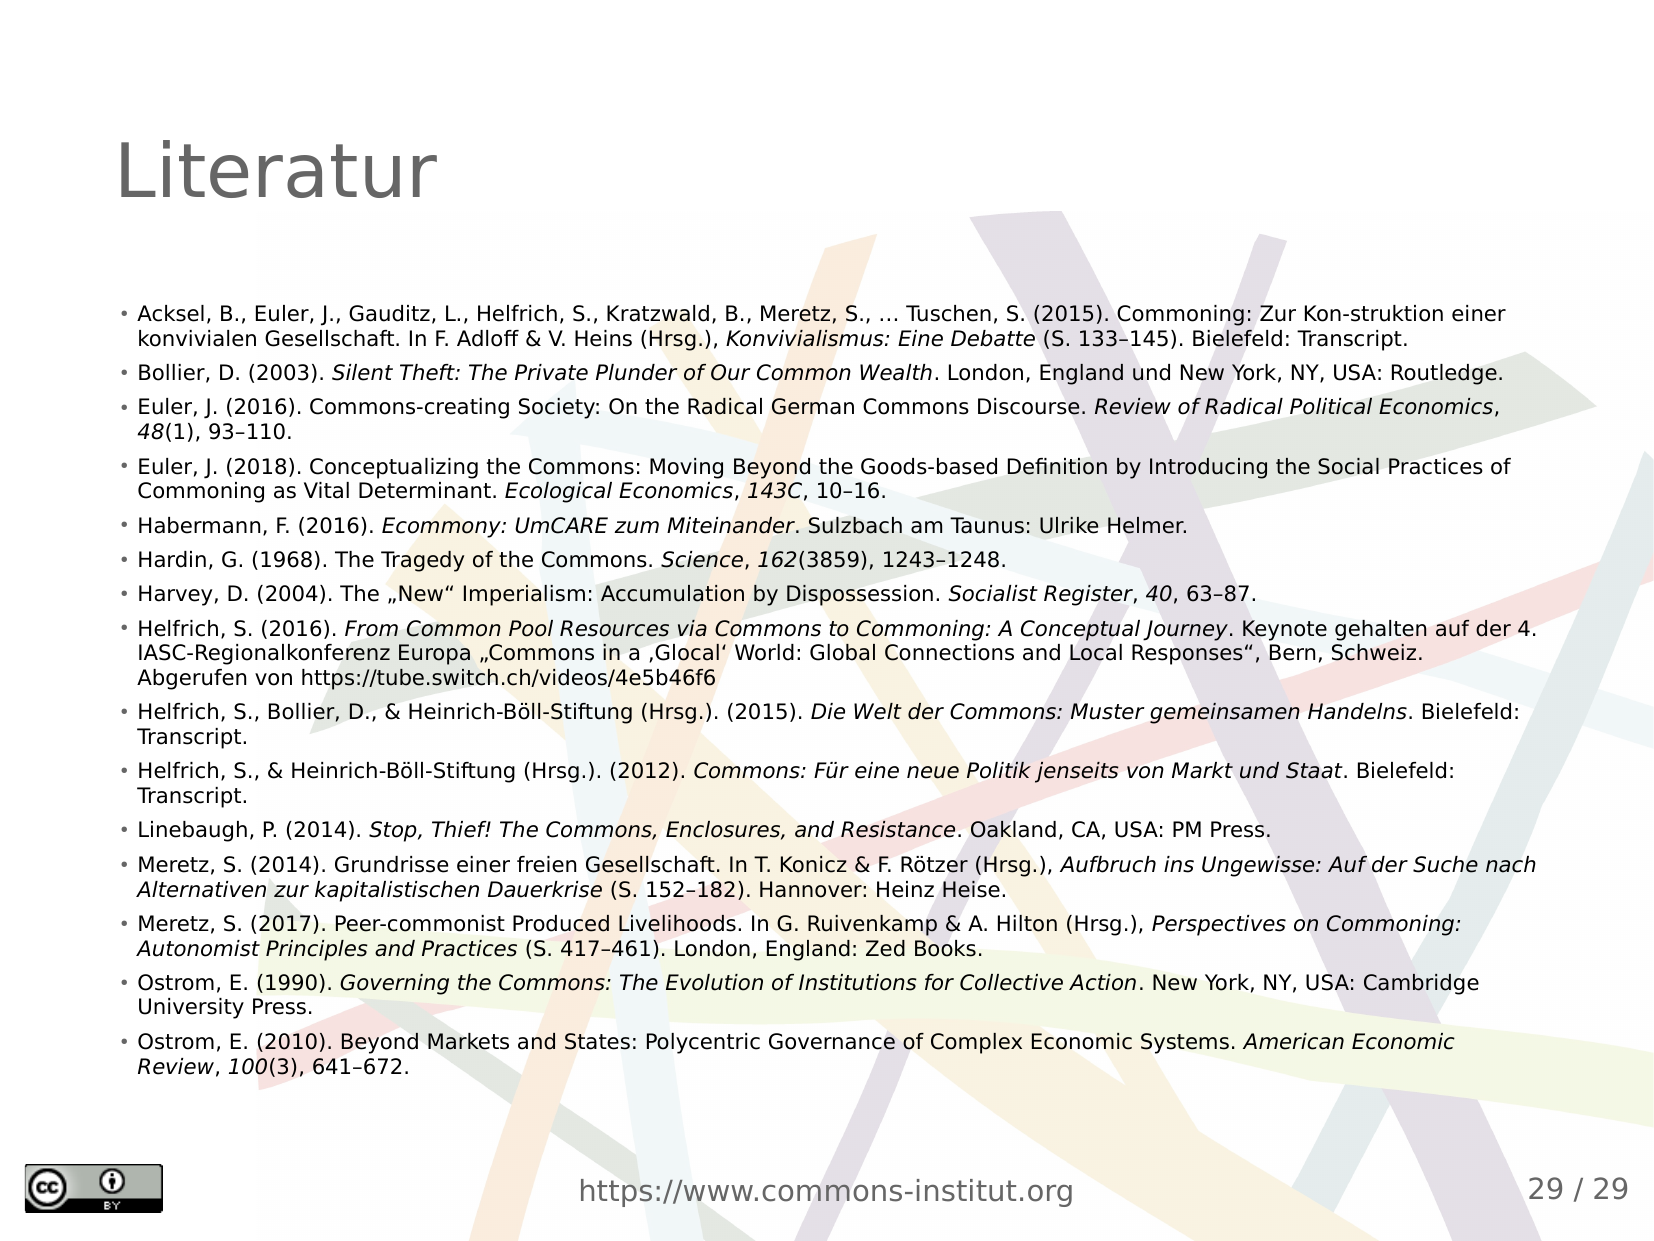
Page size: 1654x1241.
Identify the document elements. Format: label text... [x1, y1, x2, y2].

text_box https://www.commons-institut.org [0, 1167, 1654, 1217]
list Acksel, B., Euler, J., Gauditz, L., Helfrich, S., Kratzwald, B., Meretz, S., … Tuschen, S. (2015). Commoning: Zur Kon-struktion einer konvivialen Gesellschaft. In F. Adloff & V. Heins (Hrsg.), Konvivialismus: Eine Debatte (S. 133–145). Bielefeld: Transcript. Bollier, D. (2003). Silent Theft: The Private Plunder of Our Common Wealth. London, England und New York, NY, USA: Routledge. Euler, J. (2016). Commons-creating Society: On the Radical German Commons Discourse. Review of Radical Political Economics, 48(1), 93–110. Euler, J. (2018). Conceptualizing the Commons: Moving Beyond the Goods-based Definition by Introducing the Social Practices of Commoning as Vital Determinant. Ecological Economics, 143C, 10–16. Habermann, F. (2016). Ecommony: UmCARE zum Miteinander. Sulzbach am Taunus: Ulrike Helmer. Hardin, G. (1968). The Tragedy of the Commons. Science, 162(3859), 1243–1248. Harvey, D. (2004). The „New“ Imperialism: Accumulation by Dispossession. Socialist Register, 40, 63–87. Helfrich, S. (2016). From Common Pool Resources via Commons to Commoning: A Conceptual Journey. Keynote gehalten auf der 4. IASC-Regionalkonferenz Europa „Commons in a ‚Glocal‘ World: Global Connections and Local Responses“, Bern, Schweiz. Abgerufen von https://tube.switch.ch/videos/4e5b46f6 Helfrich, S., Bollier, D., & Heinrich-Böll-Stiftung (Hrsg.). (2015). Die Welt der Commons: Muster gemeinsamen Handelns. Bielefeld: Transcript. Helfrich, S., & Heinrich-Böll-Stiftung (Hrsg.). (2012). Commons: Für eine neue Politik jenseits von Markt und Staat. Bielefeld: Transcript. Linebaugh, P. (2014). Stop, Thief! The Commons, Enclosures, and Resistance. Oakland, CA, USA: PM Press. Meretz, S. (2014). Grundrisse einer freien Gesellschaft. In T. Konicz & F. Rötzer (Hrsg.), Aufbruch ins Ungewisse: Auf der Suche nach Alternativen zur kapitalistischen Dauerkrise (S. 152–182). Hannover: Heinz Heise. Meretz, S. (2017). Peer-commonist Produced Livelihoods. In G. Ruivenkamp & A. Hilton (Hrsg.), Perspectives on Commoning: Autonomist Principles and Practices (S. 417–461). London, England: Zed Books. Ostrom, E. (1990). Governing the Commons: The Evolution of Institutions for Collective Action. New York, NY, USA: Cambridge University Press. Ostrom, E. (2010). Beyond Markets and States: Polycentric Governance of Complex Economic Systems. American Economic Review, 100(3), 641–672. [114, 302, 1539, 1102]
title Literatur [114, 73, 1539, 271]
